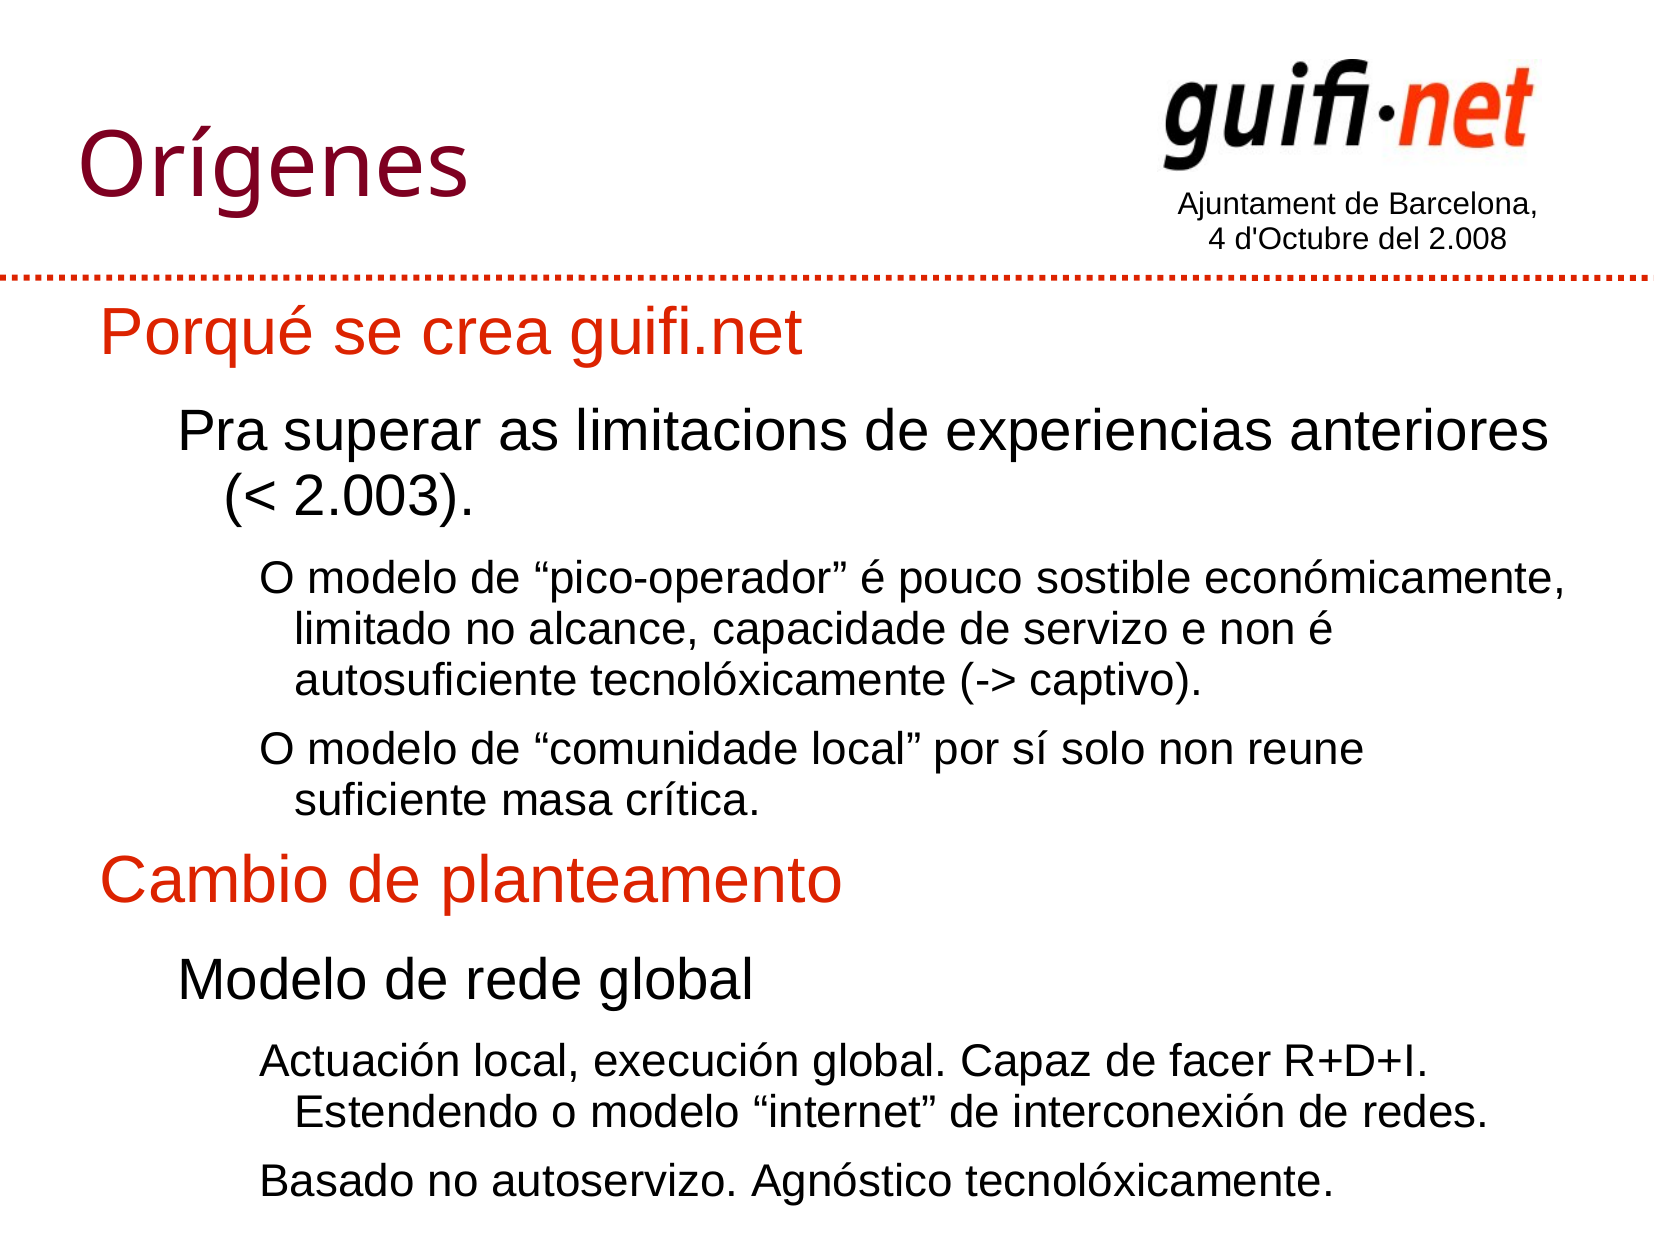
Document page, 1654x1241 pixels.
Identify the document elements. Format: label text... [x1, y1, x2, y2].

text_box Porqué se crea guifi.net Pra superar as limitacions de experiencias anteriores (< 2.003). O modelo de “pico-operador” é pouco sostible económicamente, limitado no alcance, capacidade de servizo e non é autosuficiente tecnolóxicamente (-> captivo). O modelo de “comunidade local” por sí solo non reune suficiente masa crítica. Cambio de planteamento Modelo de rede global Actuación local, execución global. Capaz de facer R+D+I. Estendendo o modelo “internet” de interconexión de redes. Basado no autoservizo. Agnóstico tecnolóxicamente. [82, 290, 1571, 1205]
text_box Orígenes [76, 66, 1152, 259]
picture [1157, 59, 1542, 172]
